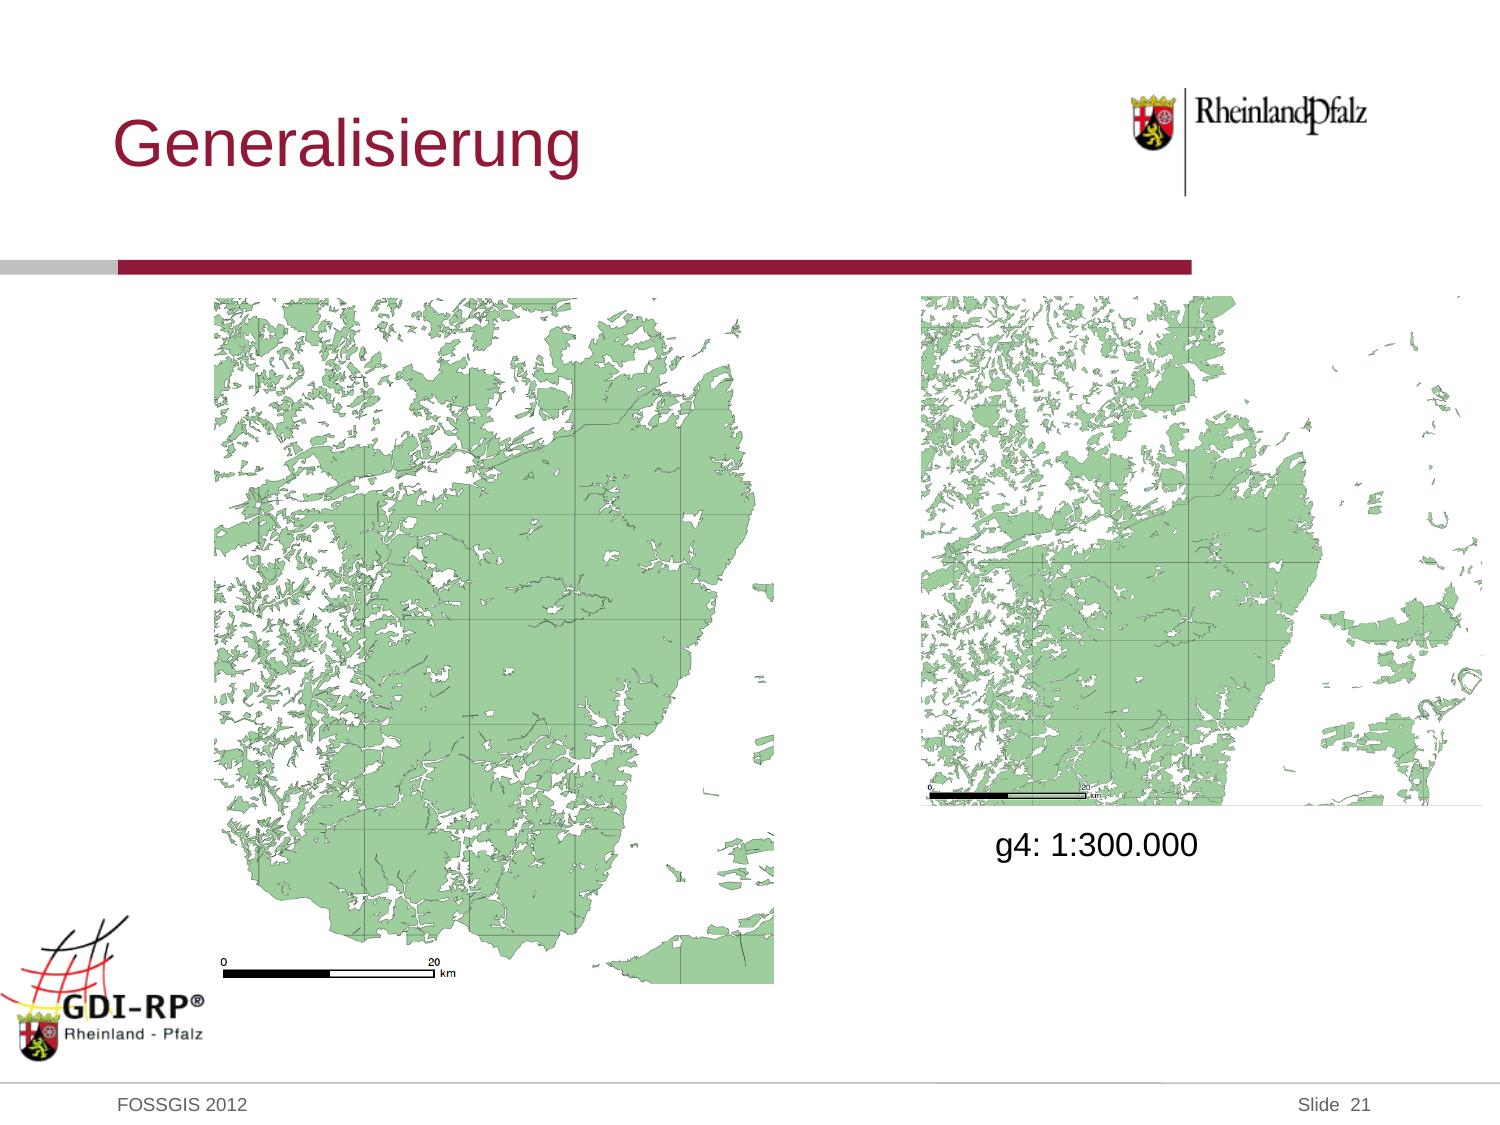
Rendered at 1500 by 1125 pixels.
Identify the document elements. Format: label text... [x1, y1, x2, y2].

picture [0, 915, 207, 1063]
title Generalisierung [112, 63, 1071, 224]
picture [921, 296, 1482, 806]
picture [214, 298, 774, 984]
picture [1131, 88, 1447, 198]
text_box g4: 1:300.000 [980, 815, 1401, 871]
